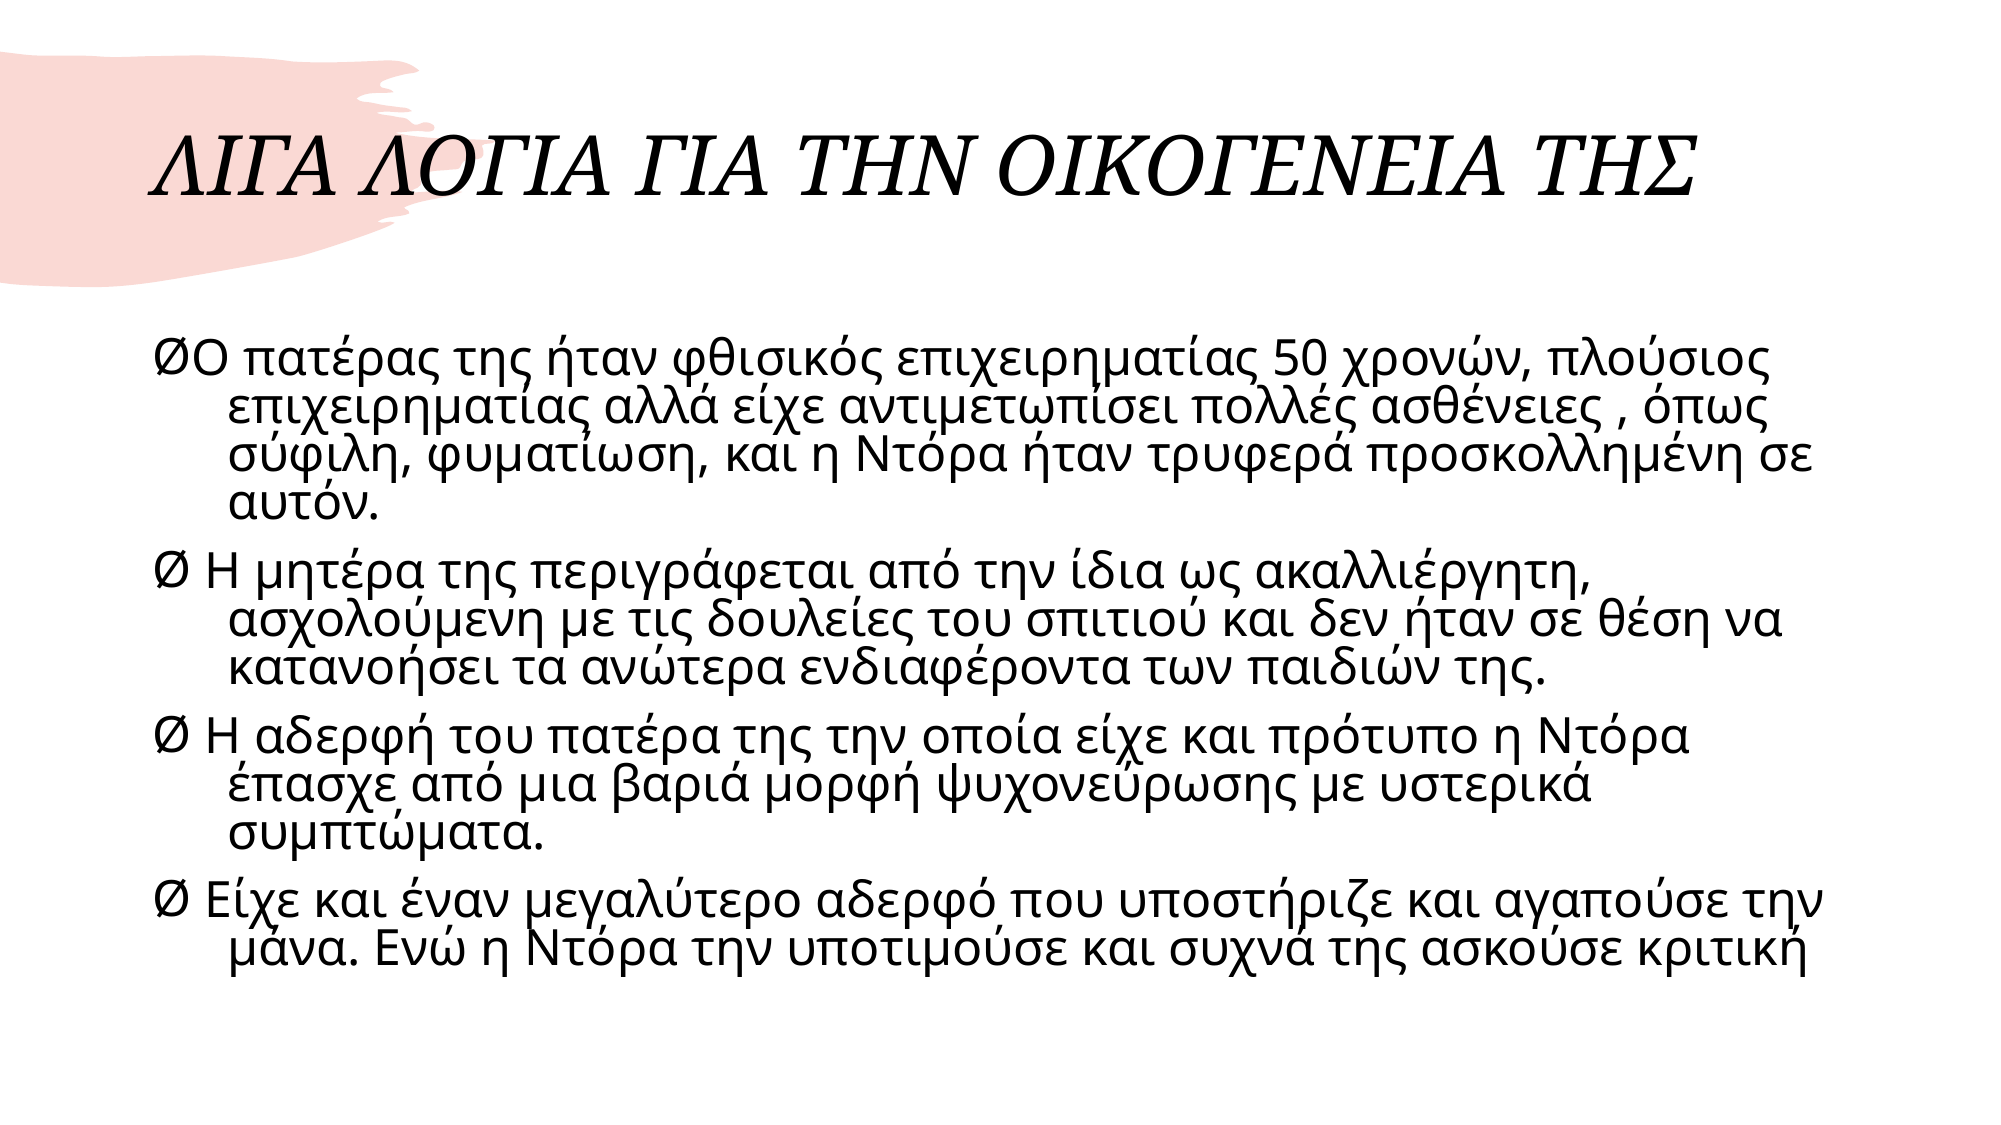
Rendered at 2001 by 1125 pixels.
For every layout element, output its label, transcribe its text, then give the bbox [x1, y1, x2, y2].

list Ο πατέρας της ήταν φθισικός επιχειρηματίας 50 χρονών, πλούσιος επιχειρηματίας αλλά είχε αντιμετωπίσει πολλές ασθένειες , όπως σύφιλη, φυματίωση, και η Ντόρα ήταν τρυφερά προσκολλημένη σε αυτόν. Η μητέρα της περιγράφεται από την ίδια ως ακαλλιέργητη, ασχολούμενη με τις δουλείες του σπιτιού και δεν ήταν σε θέση να κατανοήσει τα ανώτερα ενδιαφέροντα των παιδιών της. Η αδερφή του πατέρα της την οποία είχε και πρότυπο η Ντόρα έπασχε από μια βαριά μορφή ψυχονεύρωσης με υστερικά συμπτώματα. Είχε και έναν μεγαλύτερο αδερφό που υποστήριζε και αγαπούσε την μάνα. Ενώ η Ντόρα την υποτιμούσε και συχνά της ασκούσε κριτική [137, 329, 1863, 1013]
title ΛΙΓΑ ΛΟΓΙΑ ΓΙΑ ΤΗΝ ΟΙΚΟΓΕΝΕΙΑ ΤΗΣ [137, 59, 1863, 278]
